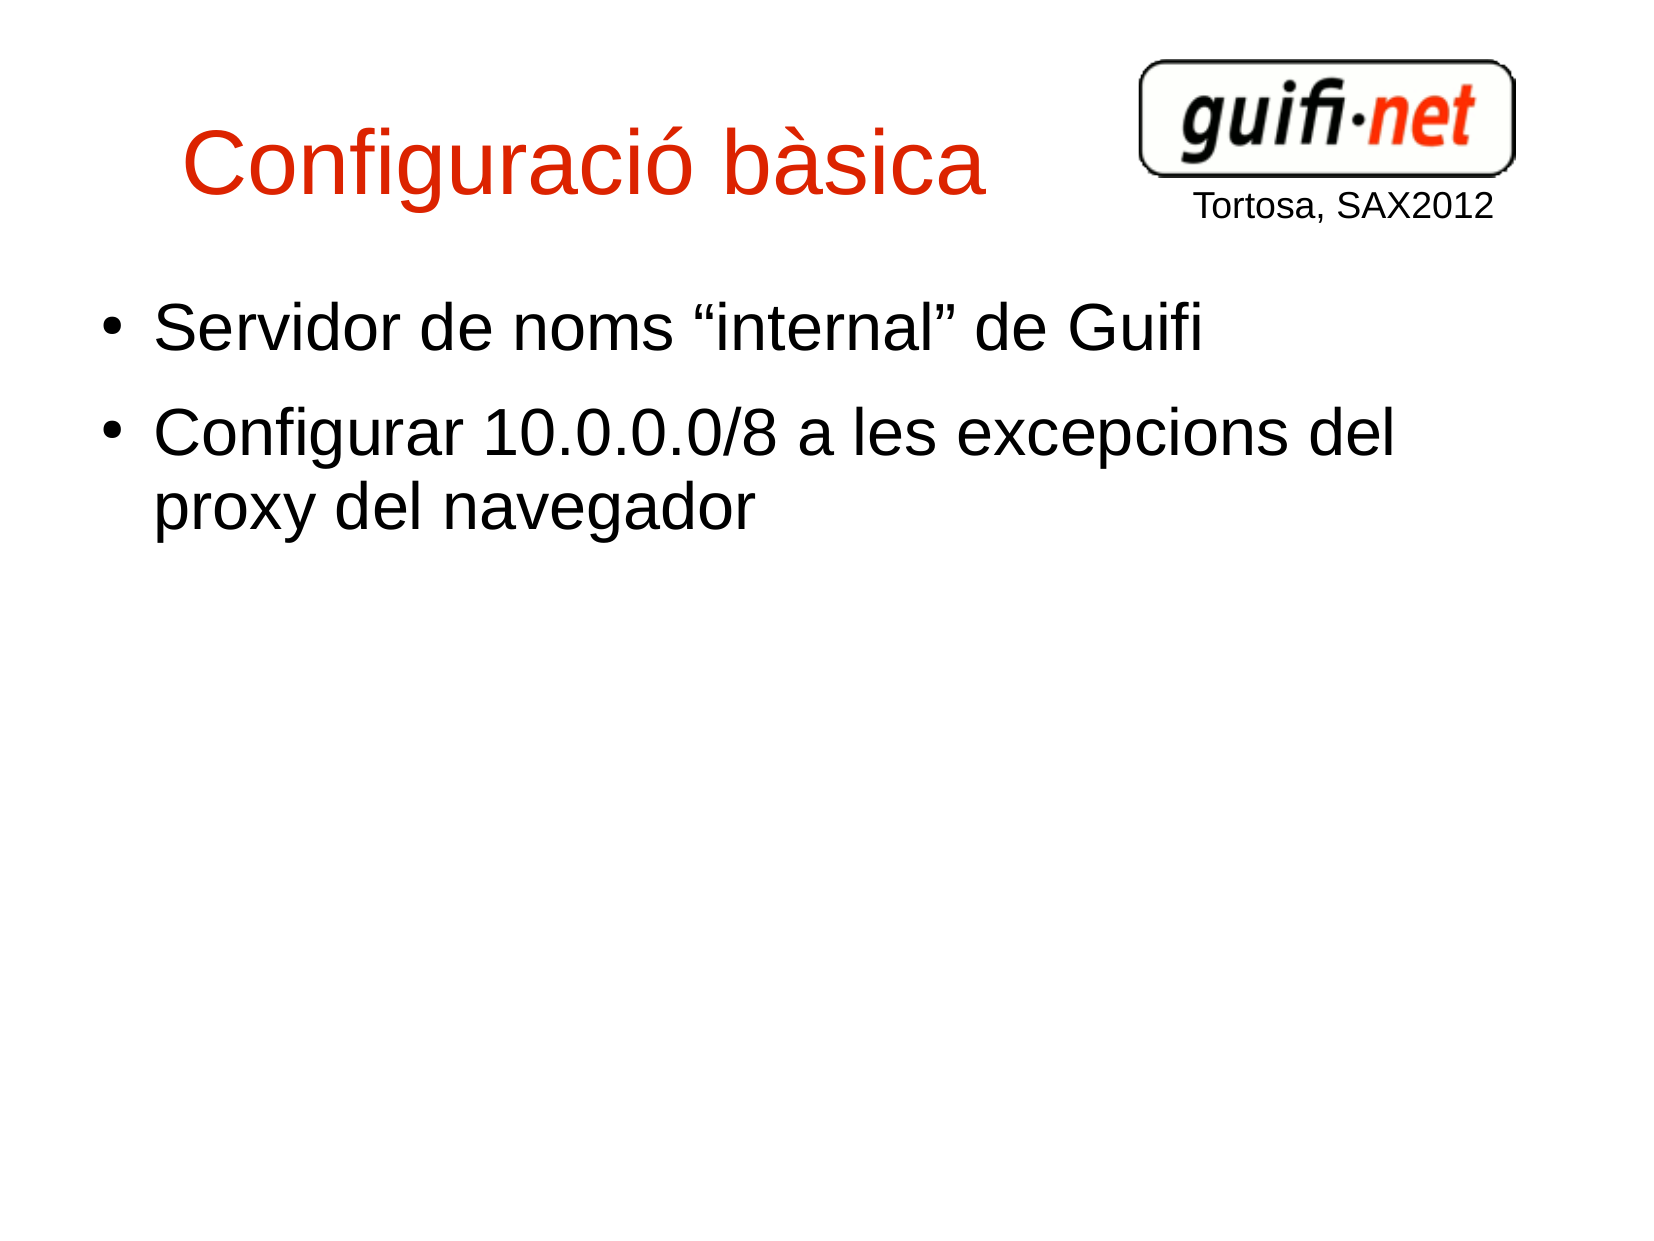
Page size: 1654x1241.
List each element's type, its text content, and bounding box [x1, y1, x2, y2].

list Servidor de noms “internal” de Guifi Configurar 10.0.0.0/8 a les excepcions del proxy del navegador [82, 290, 1571, 1094]
title Configuració bàsica [76, 66, 1093, 259]
text_box Tortosa, SAX2012 [1033, 177, 1654, 235]
picture [1137, 59, 1516, 177]
